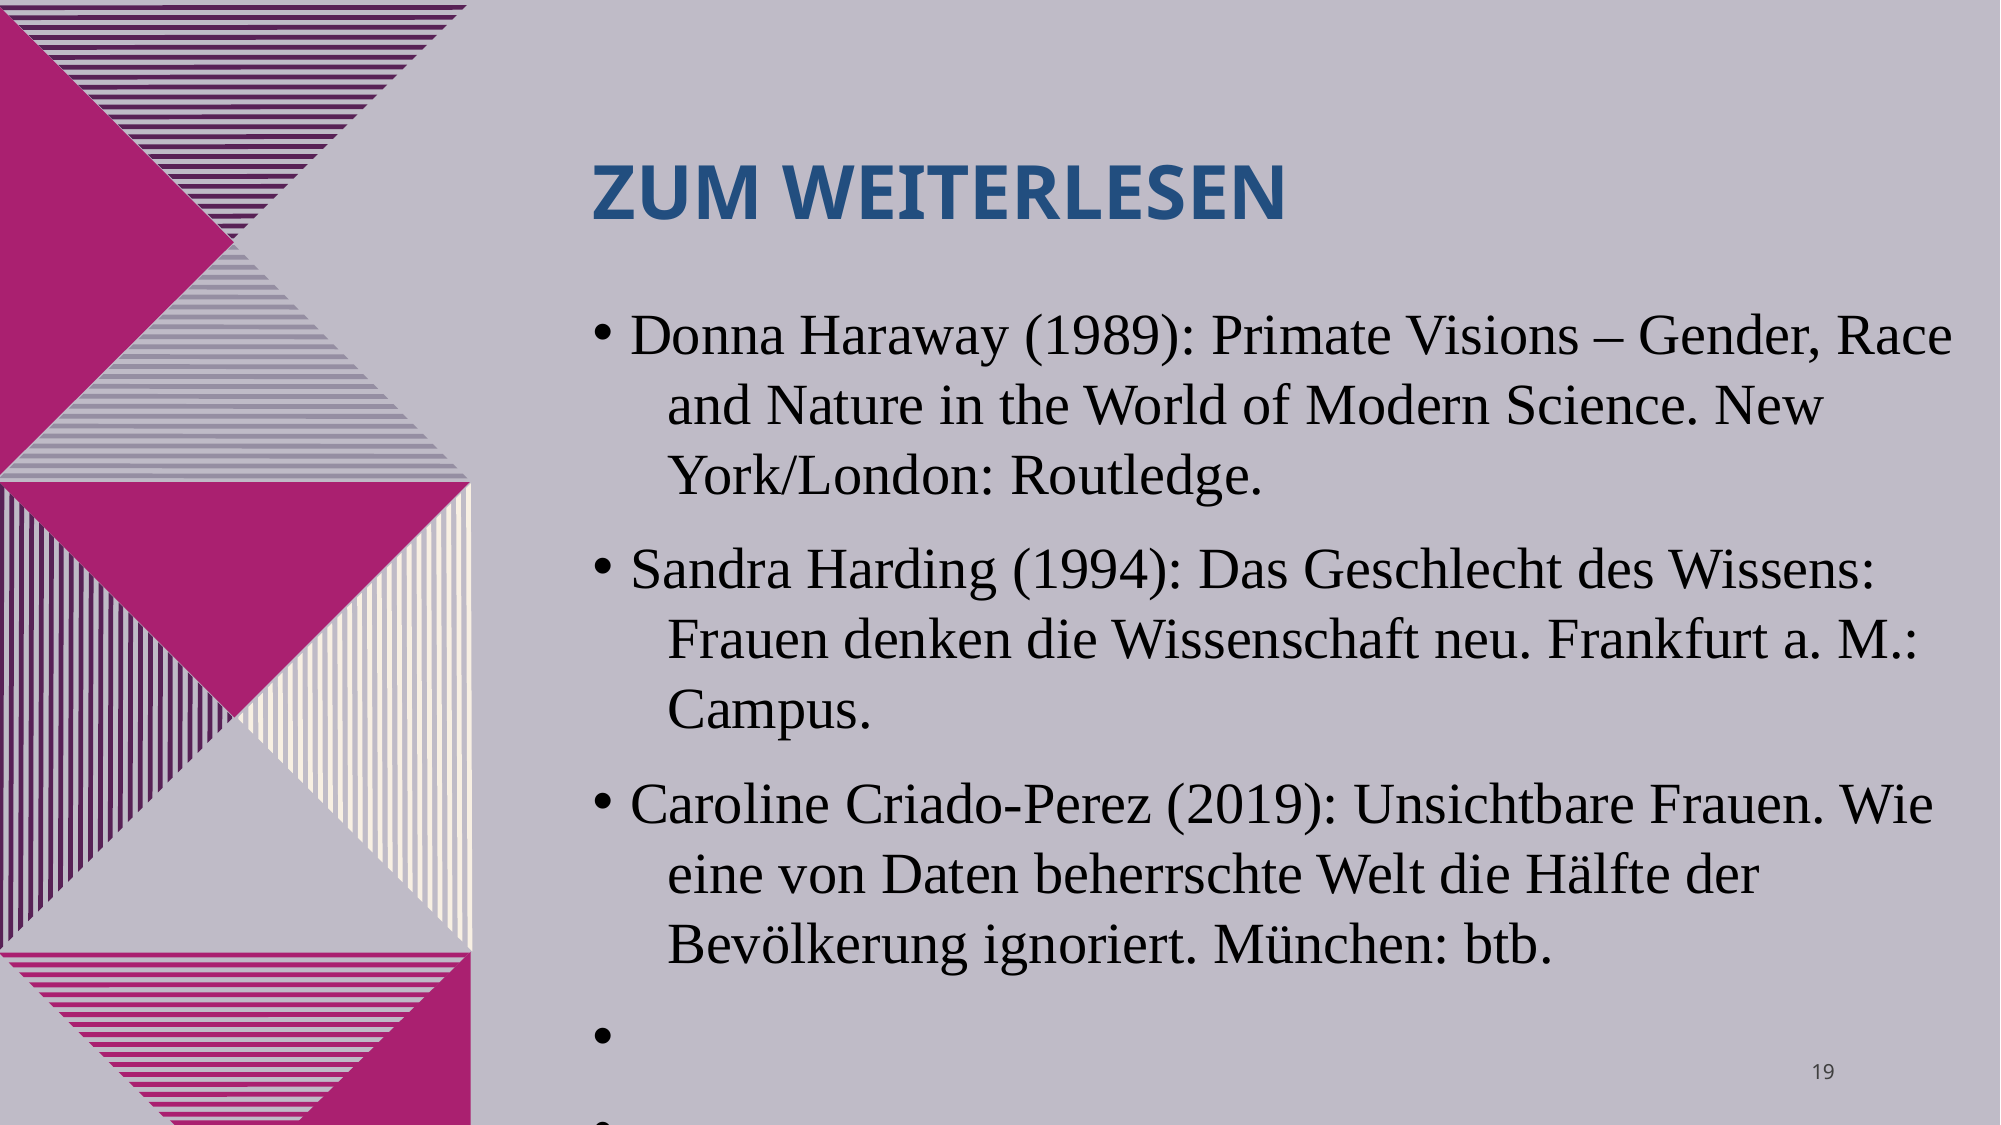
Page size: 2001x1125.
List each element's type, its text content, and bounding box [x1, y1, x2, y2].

title Zum weiterlesen [577, 146, 1872, 288]
text_box [1796, 1042, 1872, 1103]
list Donna Haraway (1989): Primate Visions – Gender, Race and Nature in the World of Modern Science. New York/London: Routledge. Sandra Harding (1994): Das Geschlecht des Wissens: Frauen denken die Wissenschaft neu. Frankfurt a. M.: Campus. Caroline Criado-Perez (2019): Unsichtbare Frauen. Wie eine von Daten beherrschte Welt die Hälfte der Bevölkerung ignoriert. München: btb. [577, 288, 1984, 1028]
